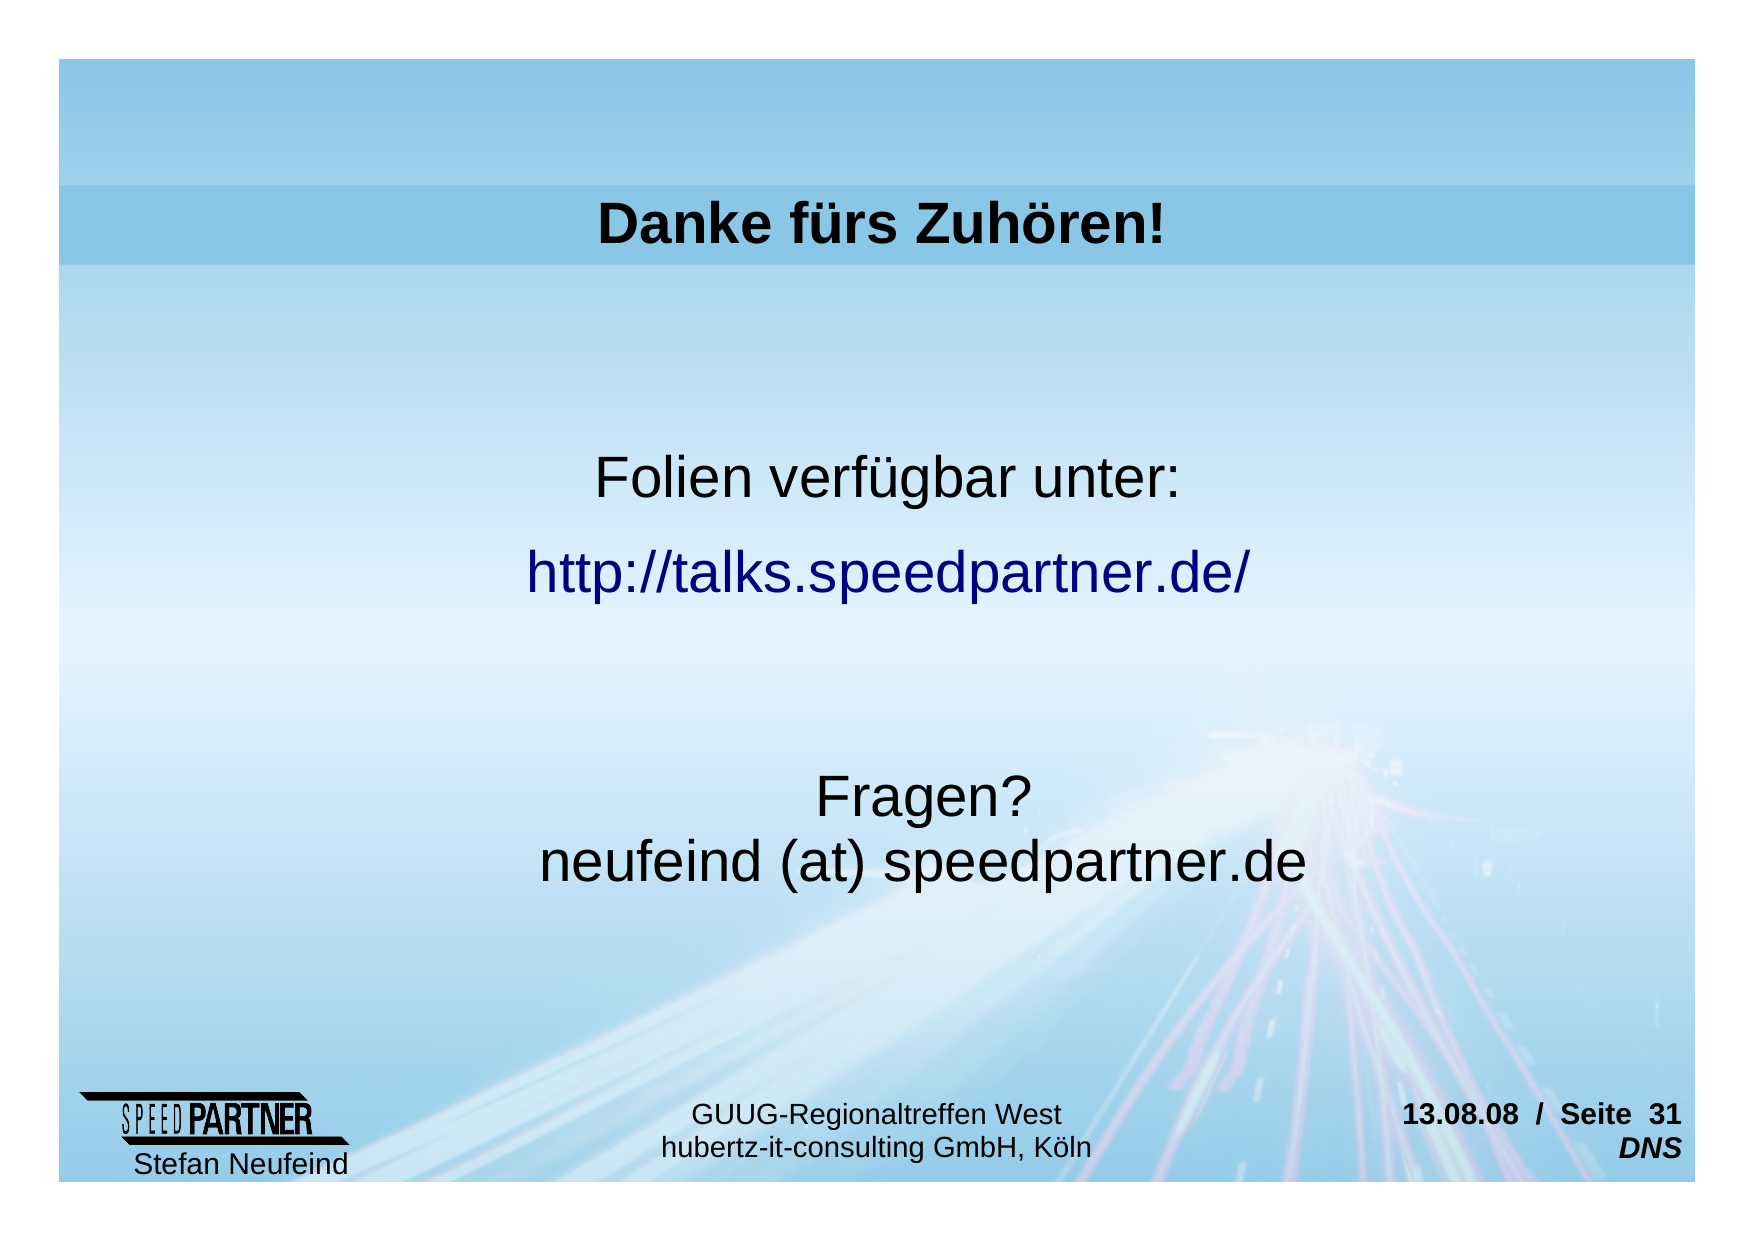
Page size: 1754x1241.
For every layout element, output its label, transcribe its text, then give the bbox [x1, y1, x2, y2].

title Danke fürs Zuhören! [59, 191, 1695, 257]
picture [59, 265, 1695, 1182]
picture [59, 59, 1695, 185]
list Folien verfügbar unter: http://talks.speedpartner.de/ Fragen? neufeind (at) speedpartner.de [71, 278, 1695, 1061]
